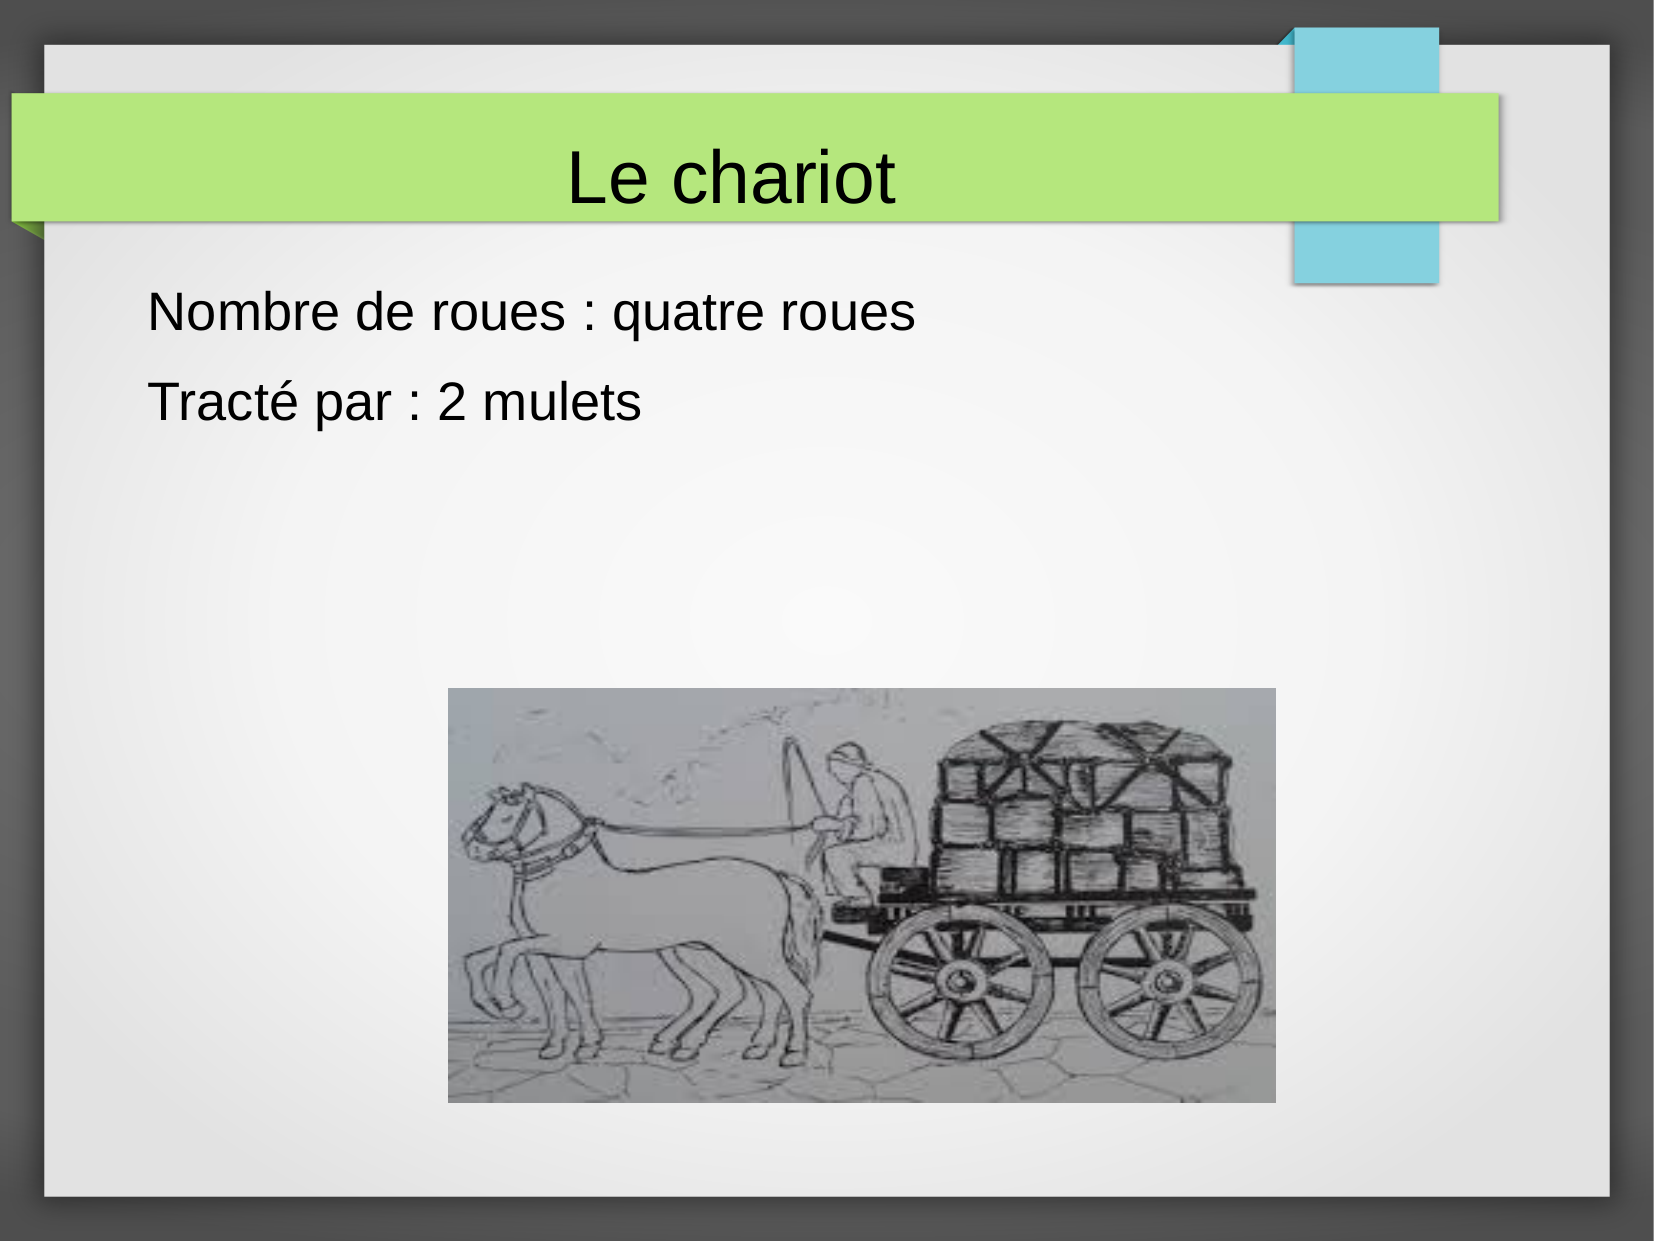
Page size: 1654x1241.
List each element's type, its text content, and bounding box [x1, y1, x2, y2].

title Le chariot [566, 78, 1312, 276]
list Nombre de roues : quatre roues Tracté par : 2 mulets [76, 281, 1406, 1016]
picture [0, 0, 1654, 1241]
